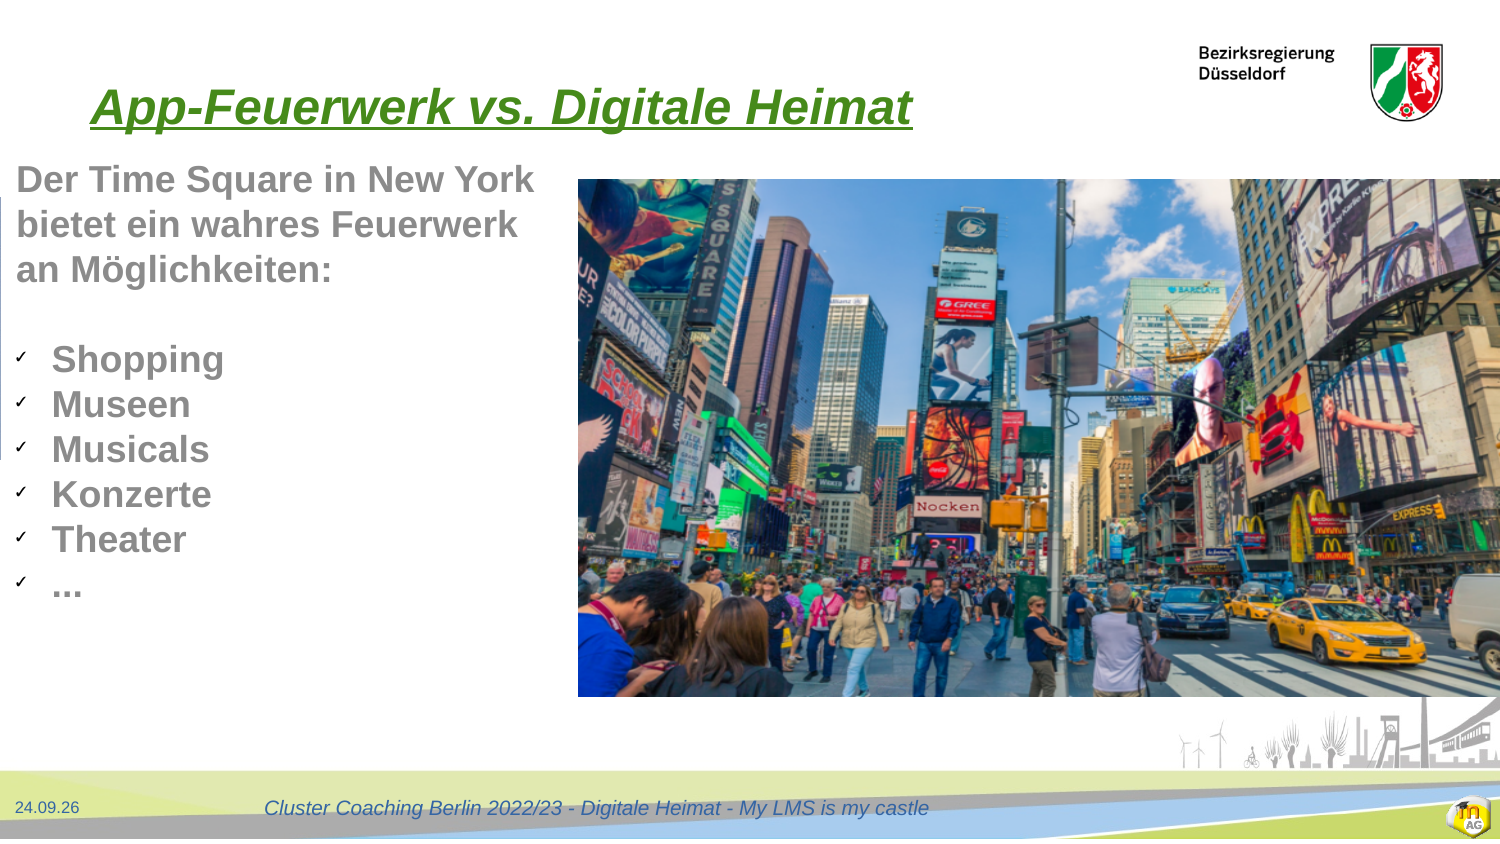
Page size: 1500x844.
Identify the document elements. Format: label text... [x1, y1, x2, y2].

picture [0, 179, 1500, 839]
picture [1198, 43, 1443, 122]
text_box Der Time Square in New York bietet ein wahres Feuerwerk an Möglichkeiten: Shopping Museen Musicals Konzerte Theater ... [1, 147, 585, 756]
title App-Feuerwerk vs. Digitale Heimat [75, 33, 1176, 175]
